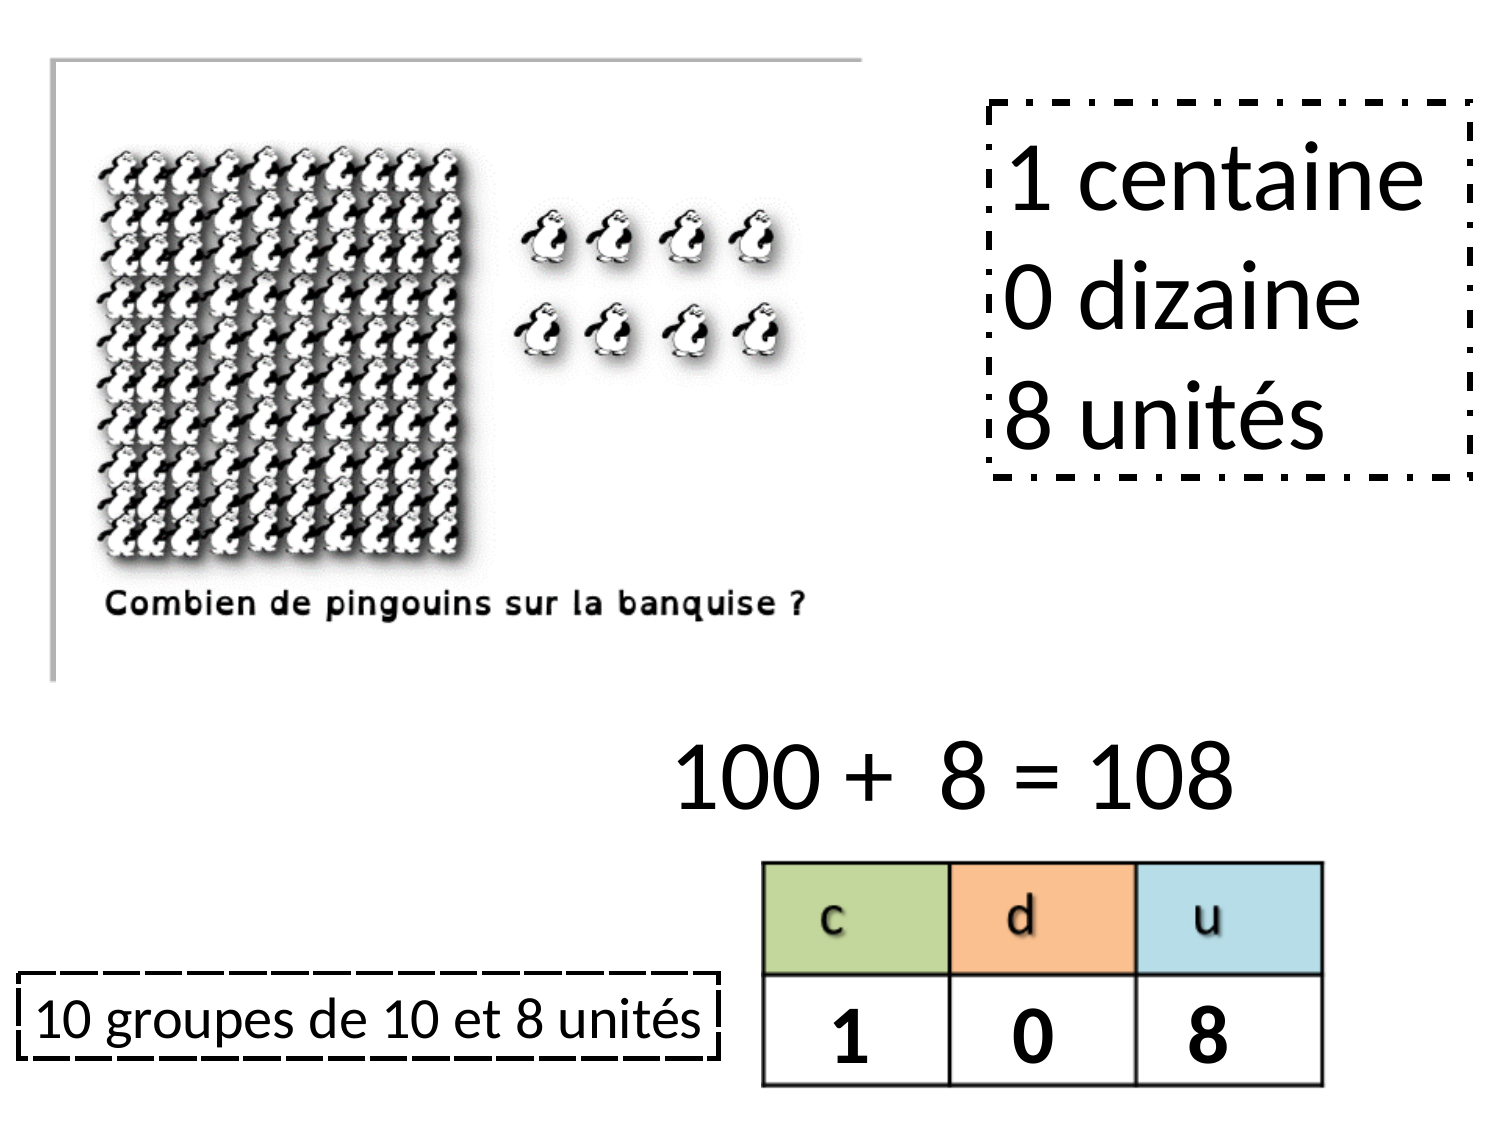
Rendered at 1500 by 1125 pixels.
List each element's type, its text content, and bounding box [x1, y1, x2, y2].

text_box 8 [1173, 973, 1245, 1088]
text_box 1 centaine 0 dizaine 8 unités [989, 102, 1470, 477]
picture [87, 93, 838, 656]
text_box 10 groupes de 10 et 8 unités [18, 973, 718, 1058]
text_box 100 + 8 = 108 [655, 702, 1252, 837]
picture [761, 856, 1328, 1090]
text_box 0 [998, 973, 1070, 1088]
text_box 1 [814, 973, 886, 1088]
